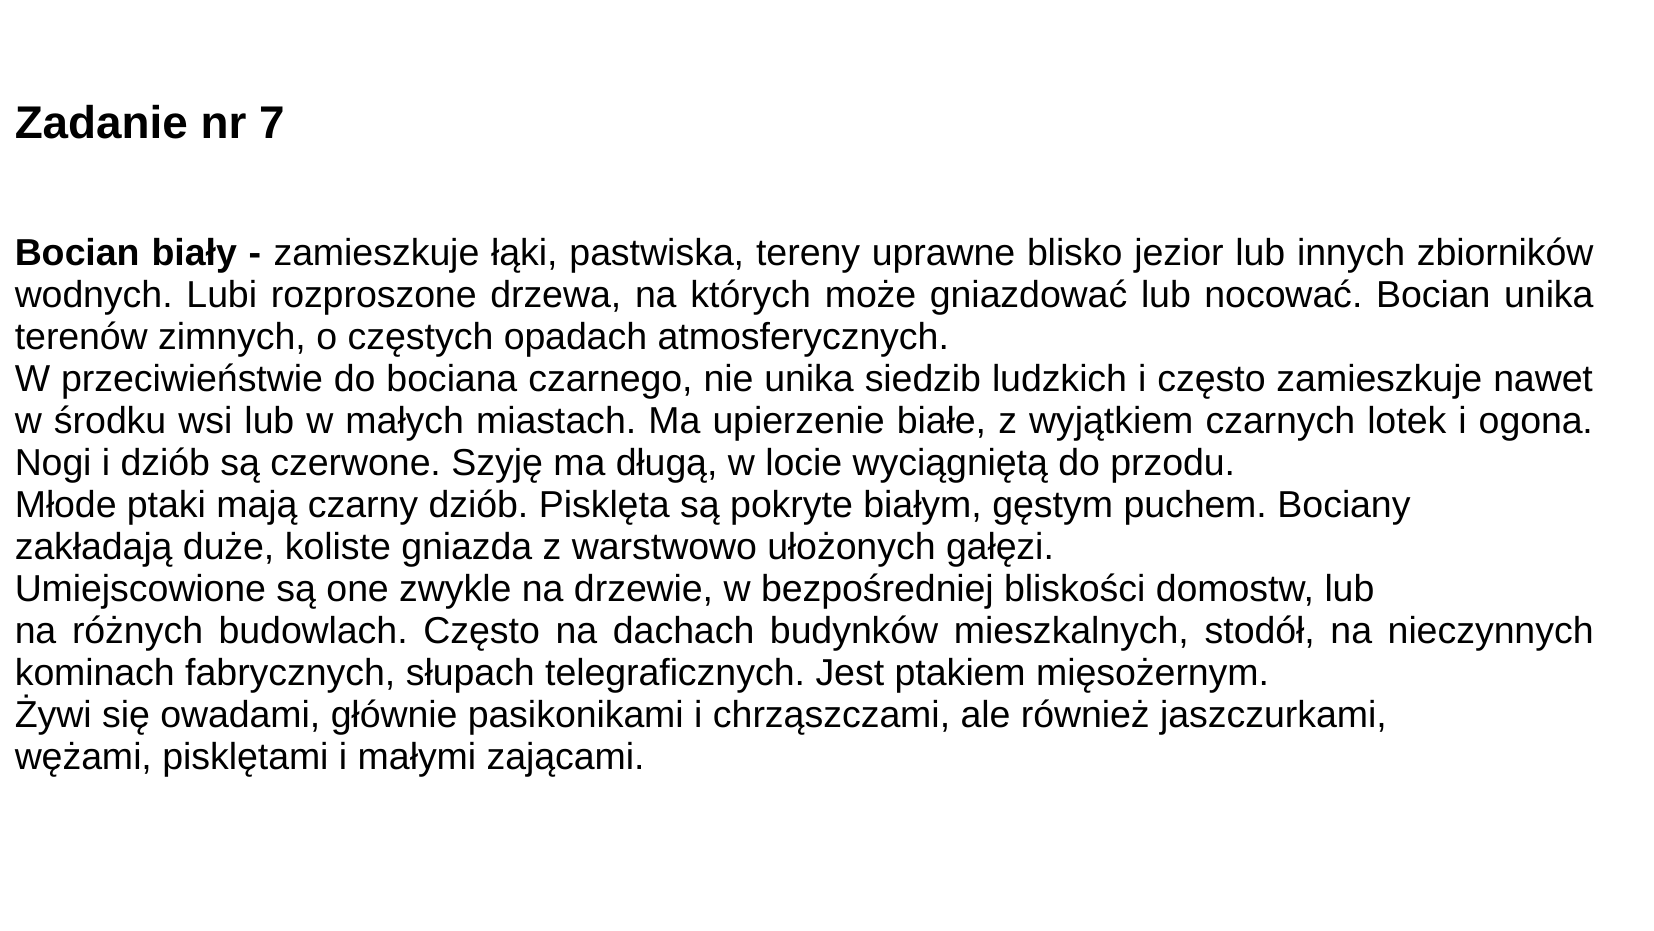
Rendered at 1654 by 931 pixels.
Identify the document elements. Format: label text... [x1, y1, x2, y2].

text_box Zadanie nr 7 Bocian biały - zamieszkuje łąki, pastwiska, tereny uprawne blisko jezior lub innych zbiorników wodnych. Lubi rozproszone drzewa, na których może gniazdować lub nocować. Bocian unika terenów zimnych, o częstych opadach atmosferycznych. W przeciwieństwie do bociana czarnego, nie unika siedzib ludzkich i często zamieszkuje nawet w środku wsi lub w małych miastach. Ma upierzenie białe, z wyjątkiem czarnych lotek i ogona. Nogi i dziób są czerwone. Szyję ma długą, w locie wyciągniętą do przodu. Młode ptaki mają czarny dziób. Pisklęta są pokryte białym, gęstym puchem. Bociany zakładają duże, koliste gniazda z warstwowo ułożonych gałęzi. Umiejscowione są one zwykle na drzewie, w bezpośredniej bliskości domostw, lub na różnych budowlach. Często na dachach budynków mieszkalnych, stodół, na nieczynnych kominach fabrycznych, słupach telegraficznych. Jest ptakiem mięsożernym. Żywi się owadami, głównie pasikonikami i chrząszczami, ale również jaszczurkami, wężami, pisklętami i małymi zającami. [0, 89, 1609, 931]
